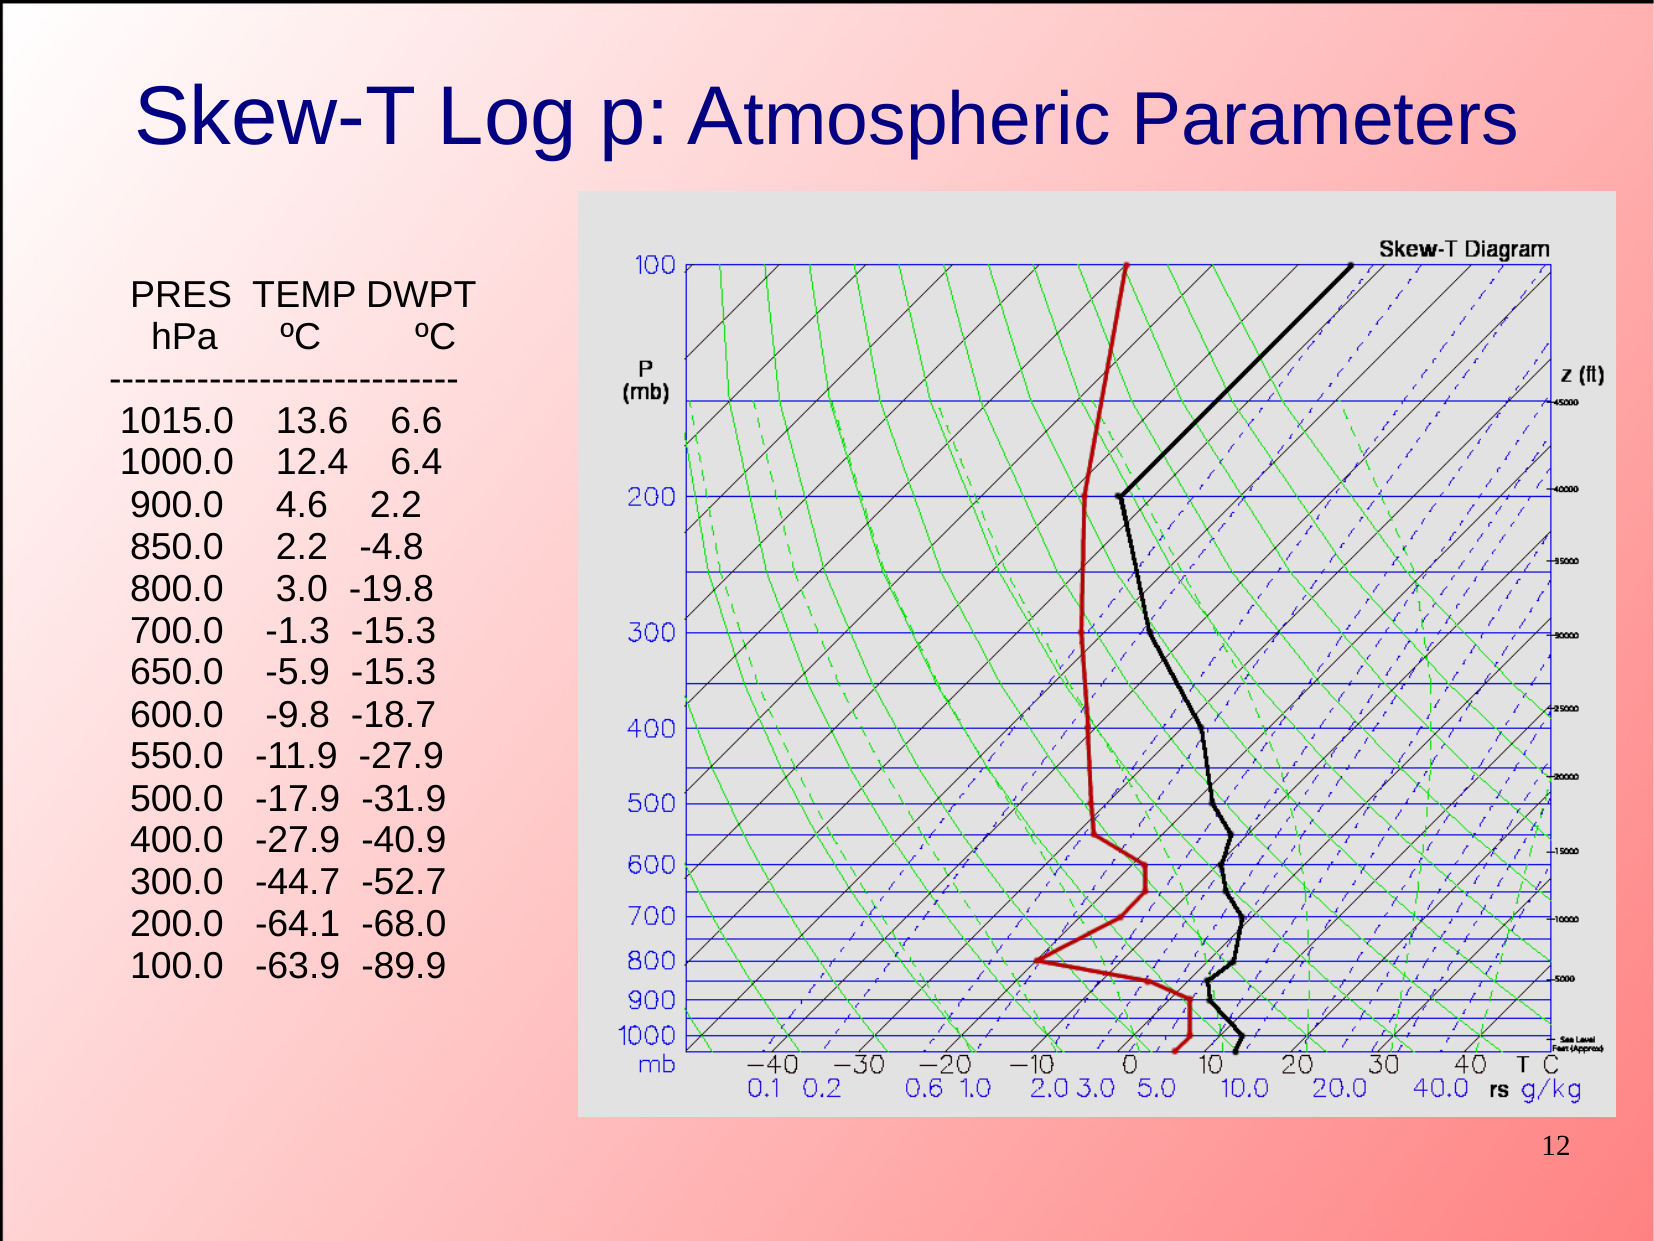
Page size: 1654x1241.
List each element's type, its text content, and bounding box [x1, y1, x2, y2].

title Skew-T Log p: Atmospheric Parameters [20, 41, 1633, 190]
text_box PRES TEMP DWPT hPa ºC ºC ---------------------------- 1015.0 13.6 6.6 1000.0 12.4 6.4 900.0 4.6 2.2 850.0 2.2 -4.8 800.0 3.0 -19.8 700.0 -1.3 -15.3 650.0 -5.9 -15.3 600.0 -9.8 -18.7 550.0 -11.9 -27.9 500.0 -17.9 -31.9 400.0 -27.9 -40.9 300.0 -44.7 -52.7 200.0 -64.1 -68.0 100.0 -63.9 -89.9 [94, 265, 497, 1037]
picture [0, 0, 1654, 1241]
